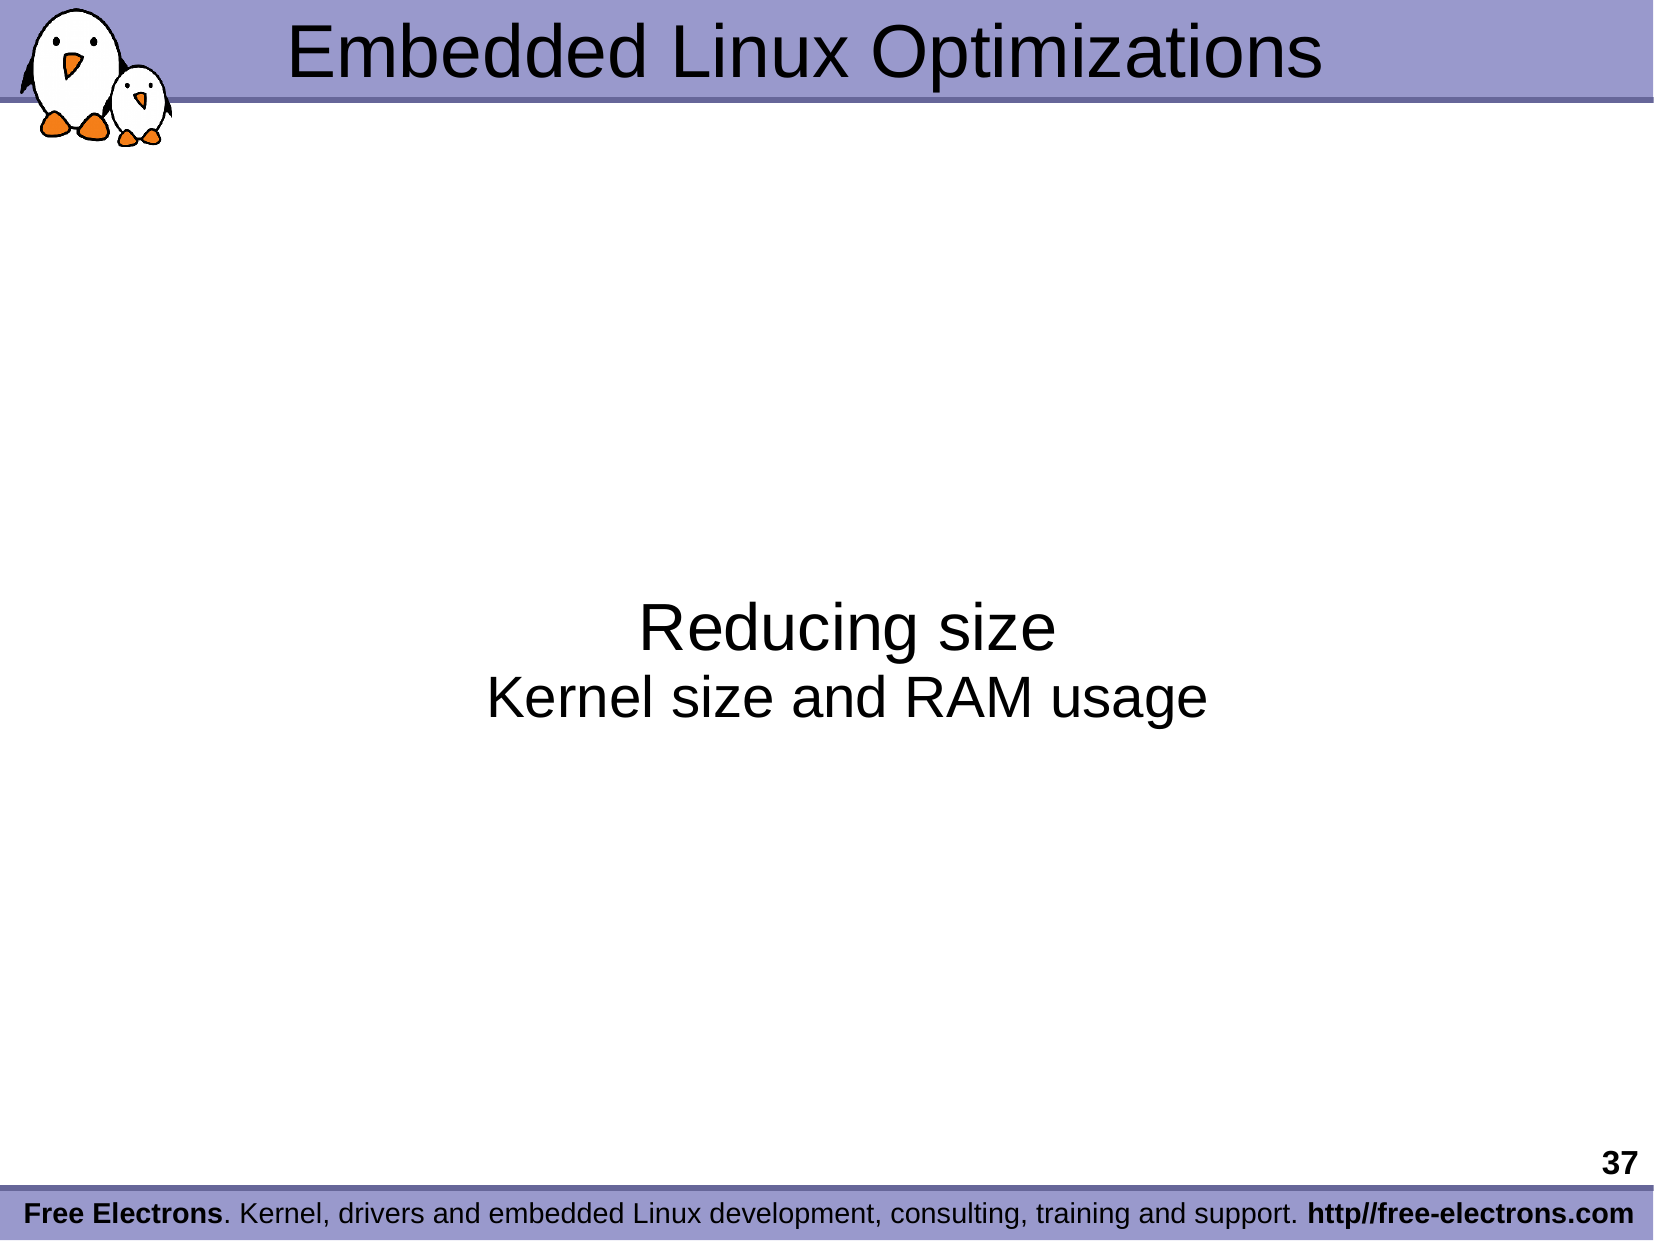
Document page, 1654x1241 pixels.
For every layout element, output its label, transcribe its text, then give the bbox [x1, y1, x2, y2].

title Embedded Linux Optimizations [60, 0, 1551, 103]
subtitle Reducing size Kernel size and RAM usage [68, 201, 1592, 1118]
picture [20, 8, 172, 147]
